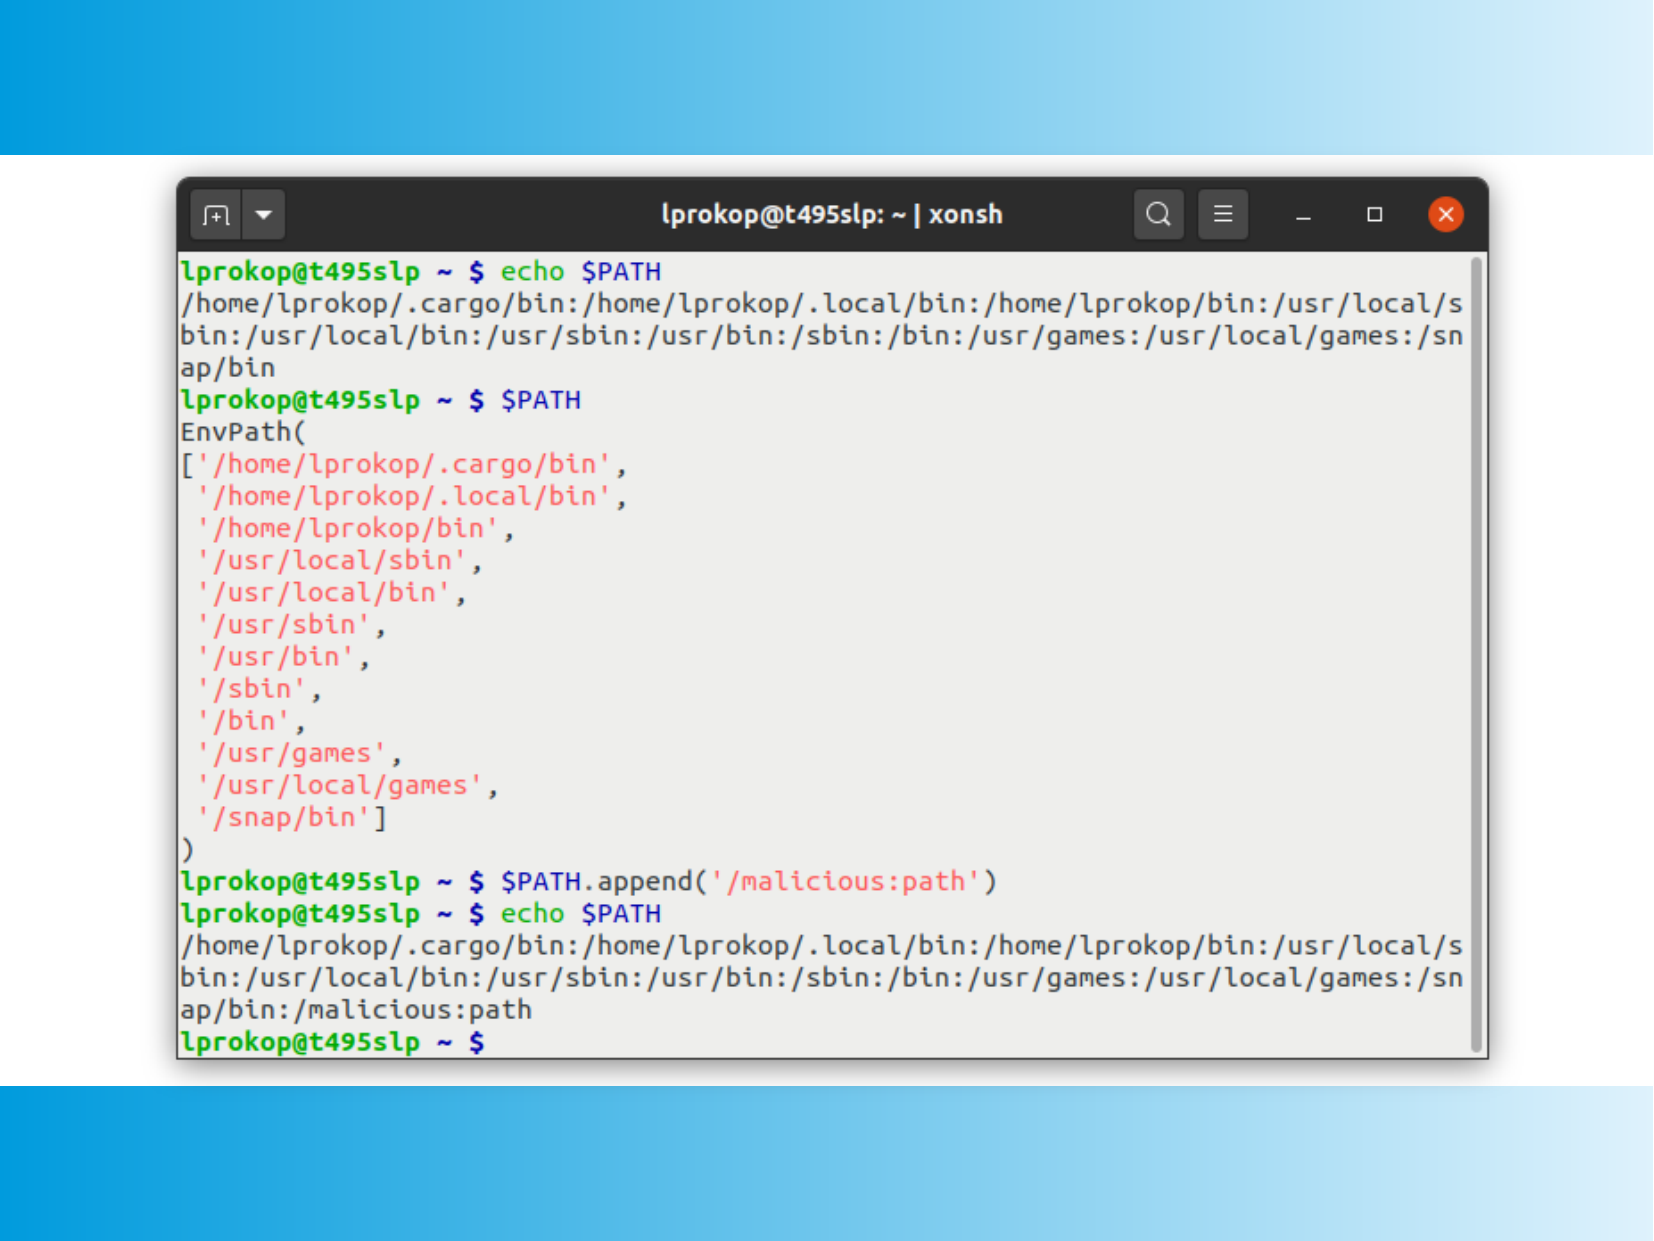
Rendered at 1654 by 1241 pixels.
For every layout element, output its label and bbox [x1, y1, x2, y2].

picture [131, 0, 1534, 1241]
